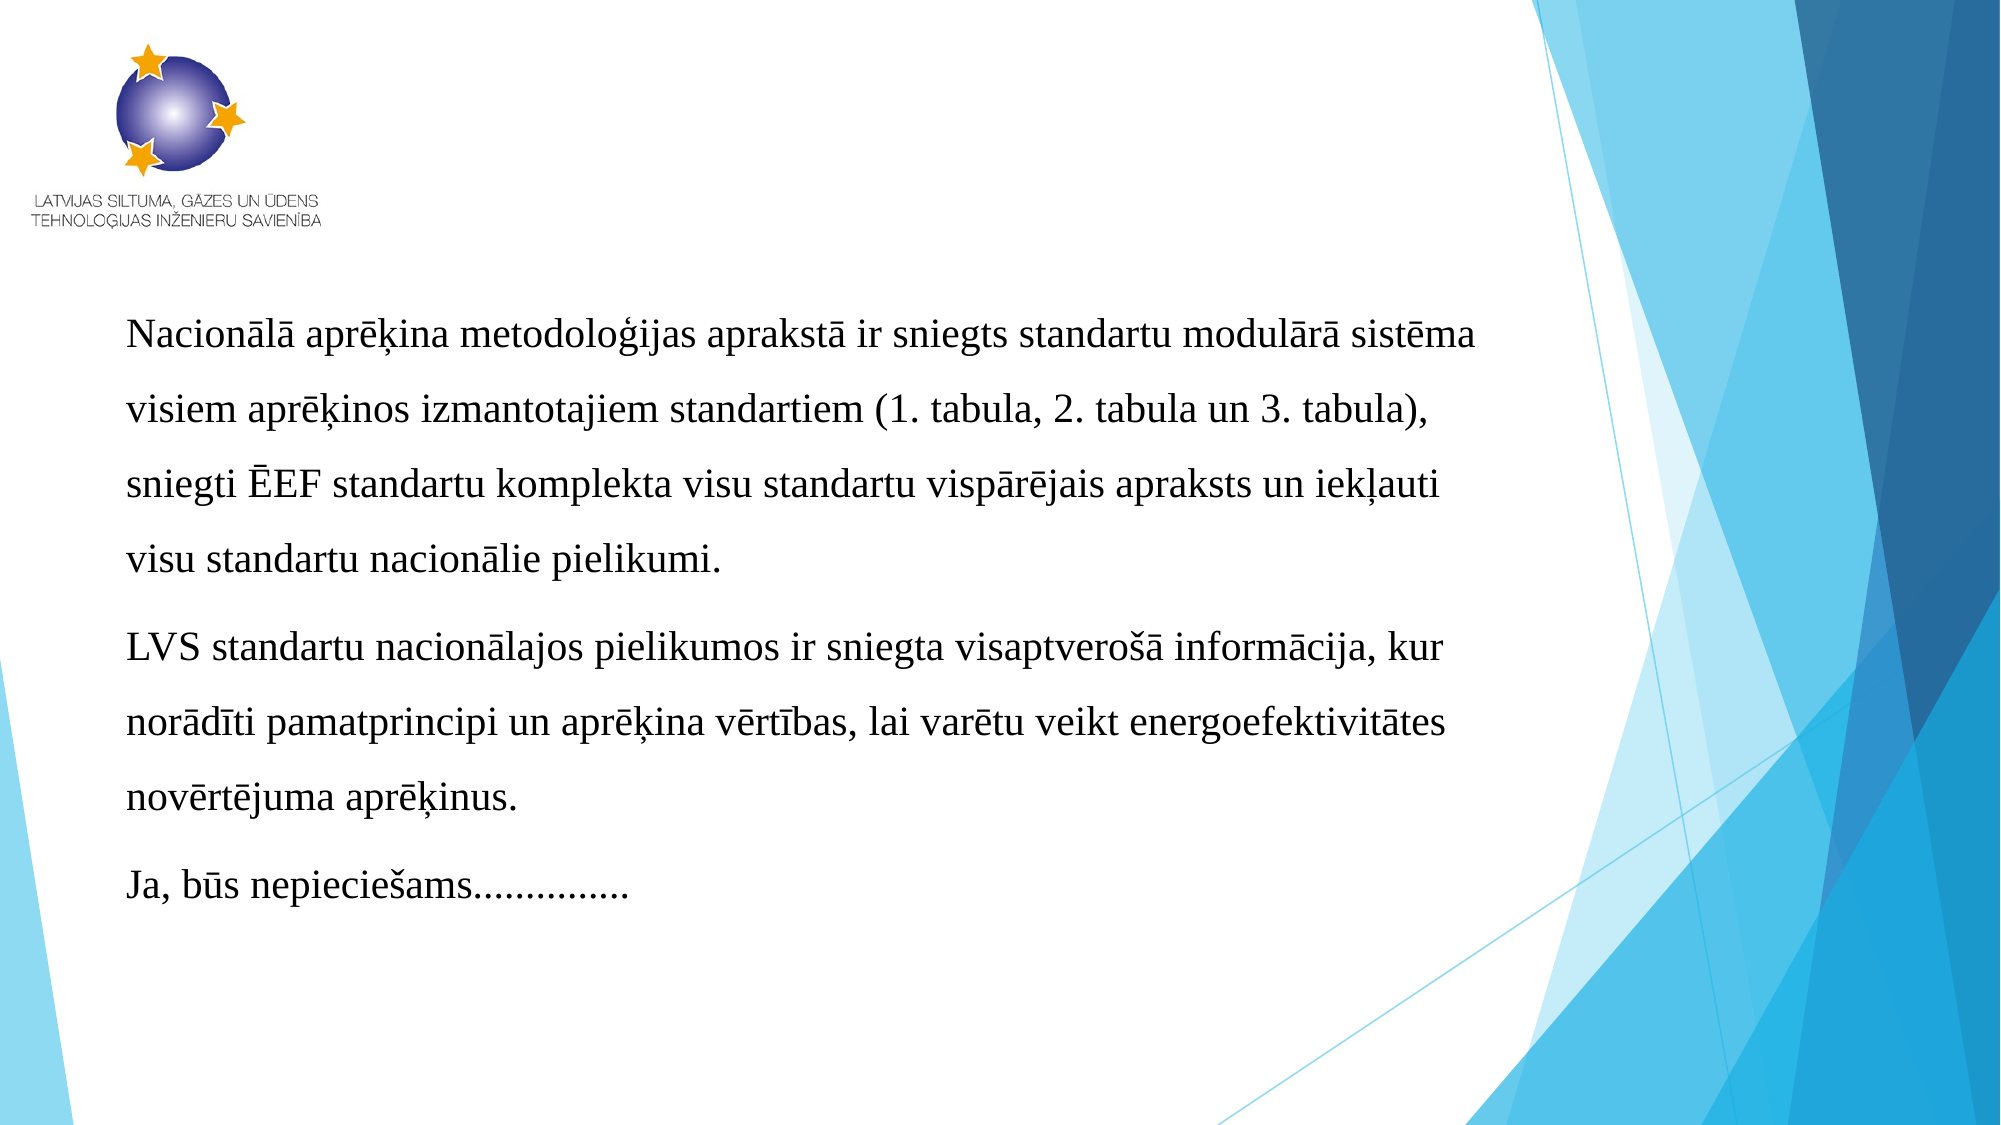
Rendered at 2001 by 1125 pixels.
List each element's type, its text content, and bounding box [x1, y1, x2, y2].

picture [31, 39, 321, 229]
list Nacionālā aprēķina metodoloģijas aprakstā ir sniegts standartu modulārā sistēma visiem aprēķinos izmantotajiem standartiem (1. tabula, 2. tabula un 3. tabula), sniegti ĒEF standartu komplekta visu standartu vispārējais apraksts un iekļauti visu standartu nacionālie pielikumi. LVS standartu nacionālajos pielikumos ir sniegta visaptverošā informācija, kur norādīti pamatprincipi un aprēķina vērtības, lai varētu veikt energoefektivitātes novērtējuma aprēķinus. Ja, būs nepieciešams............... [111, 272, 1522, 992]
